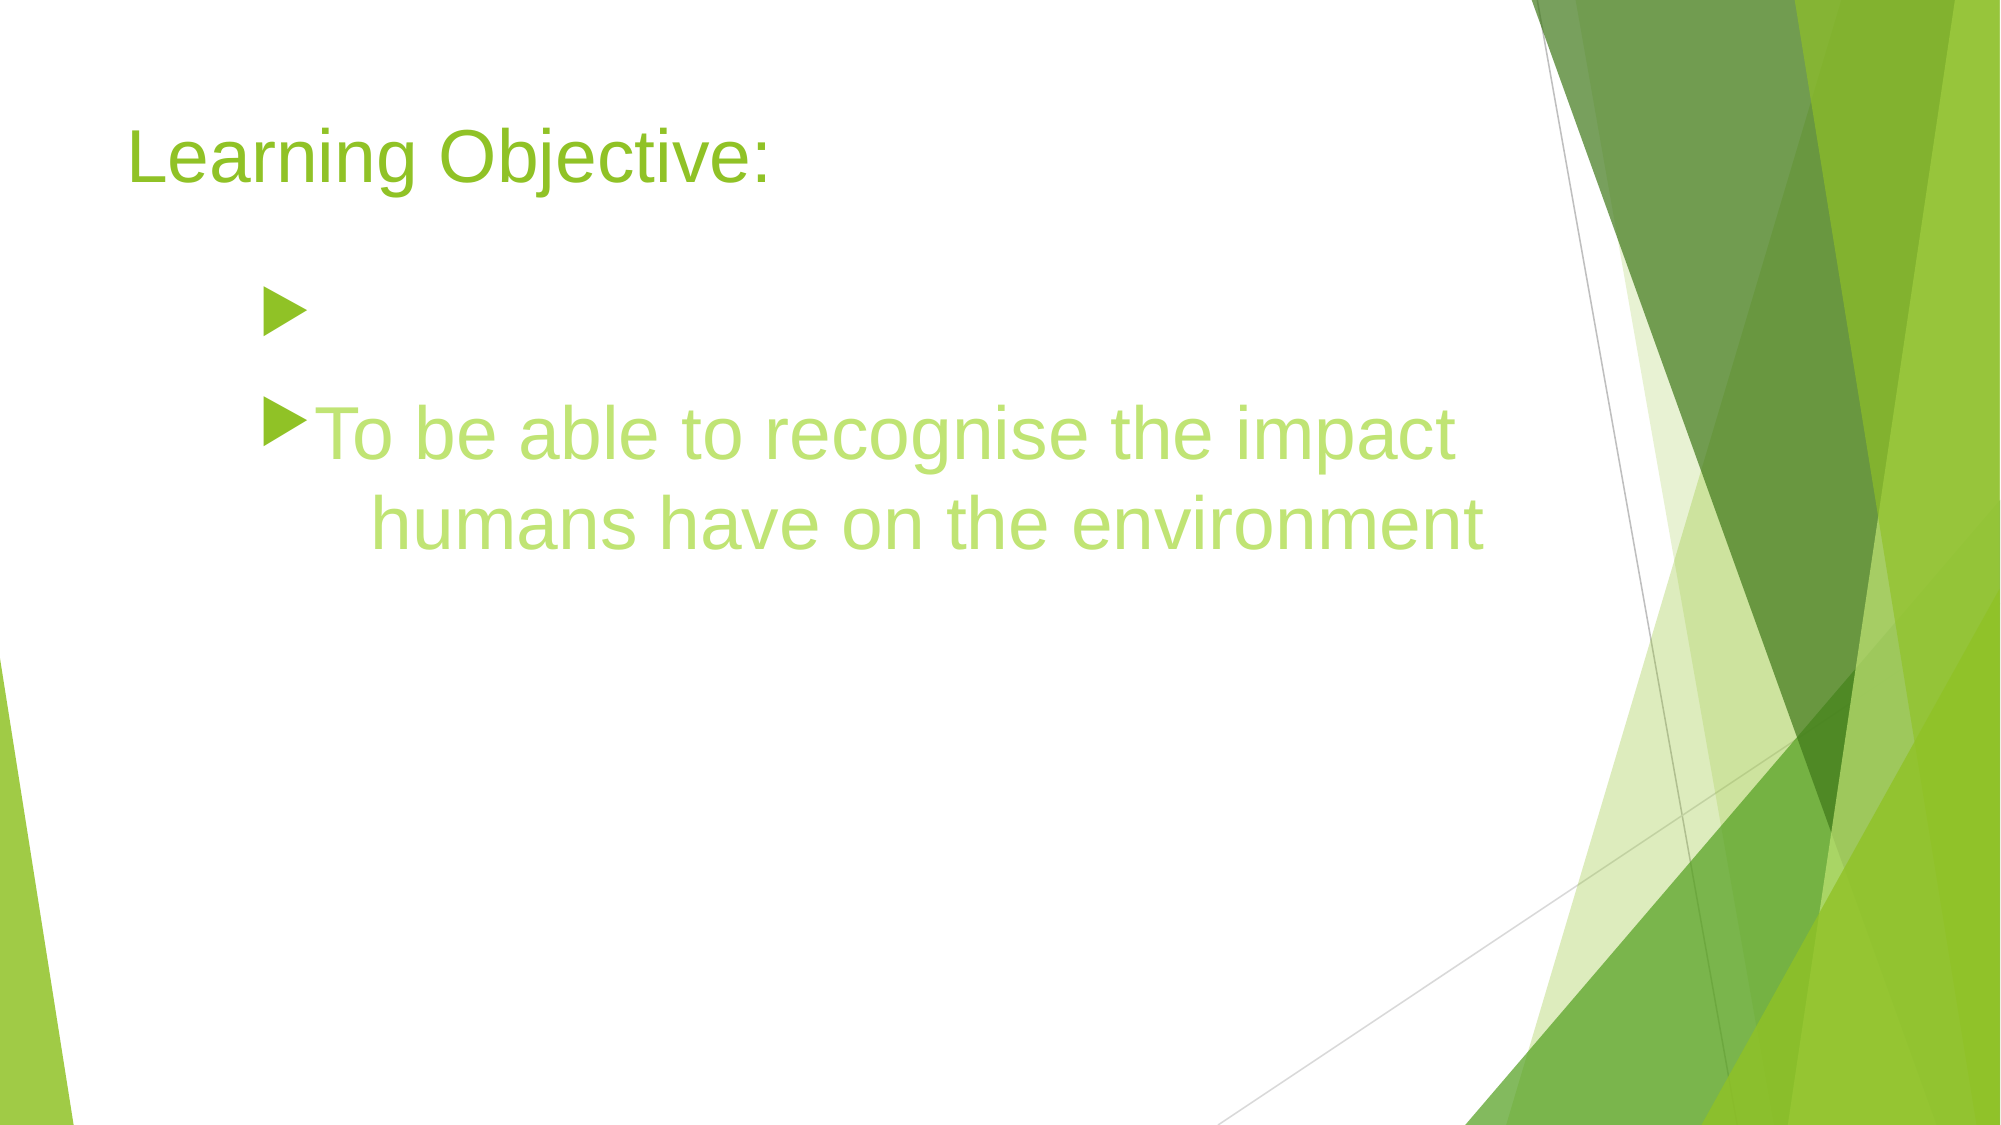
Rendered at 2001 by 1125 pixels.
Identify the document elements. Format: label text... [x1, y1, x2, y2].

title Learning Objective: [111, 99, 1522, 317]
list To be able to recognise the impact humans have on the environment [243, 266, 1654, 903]
